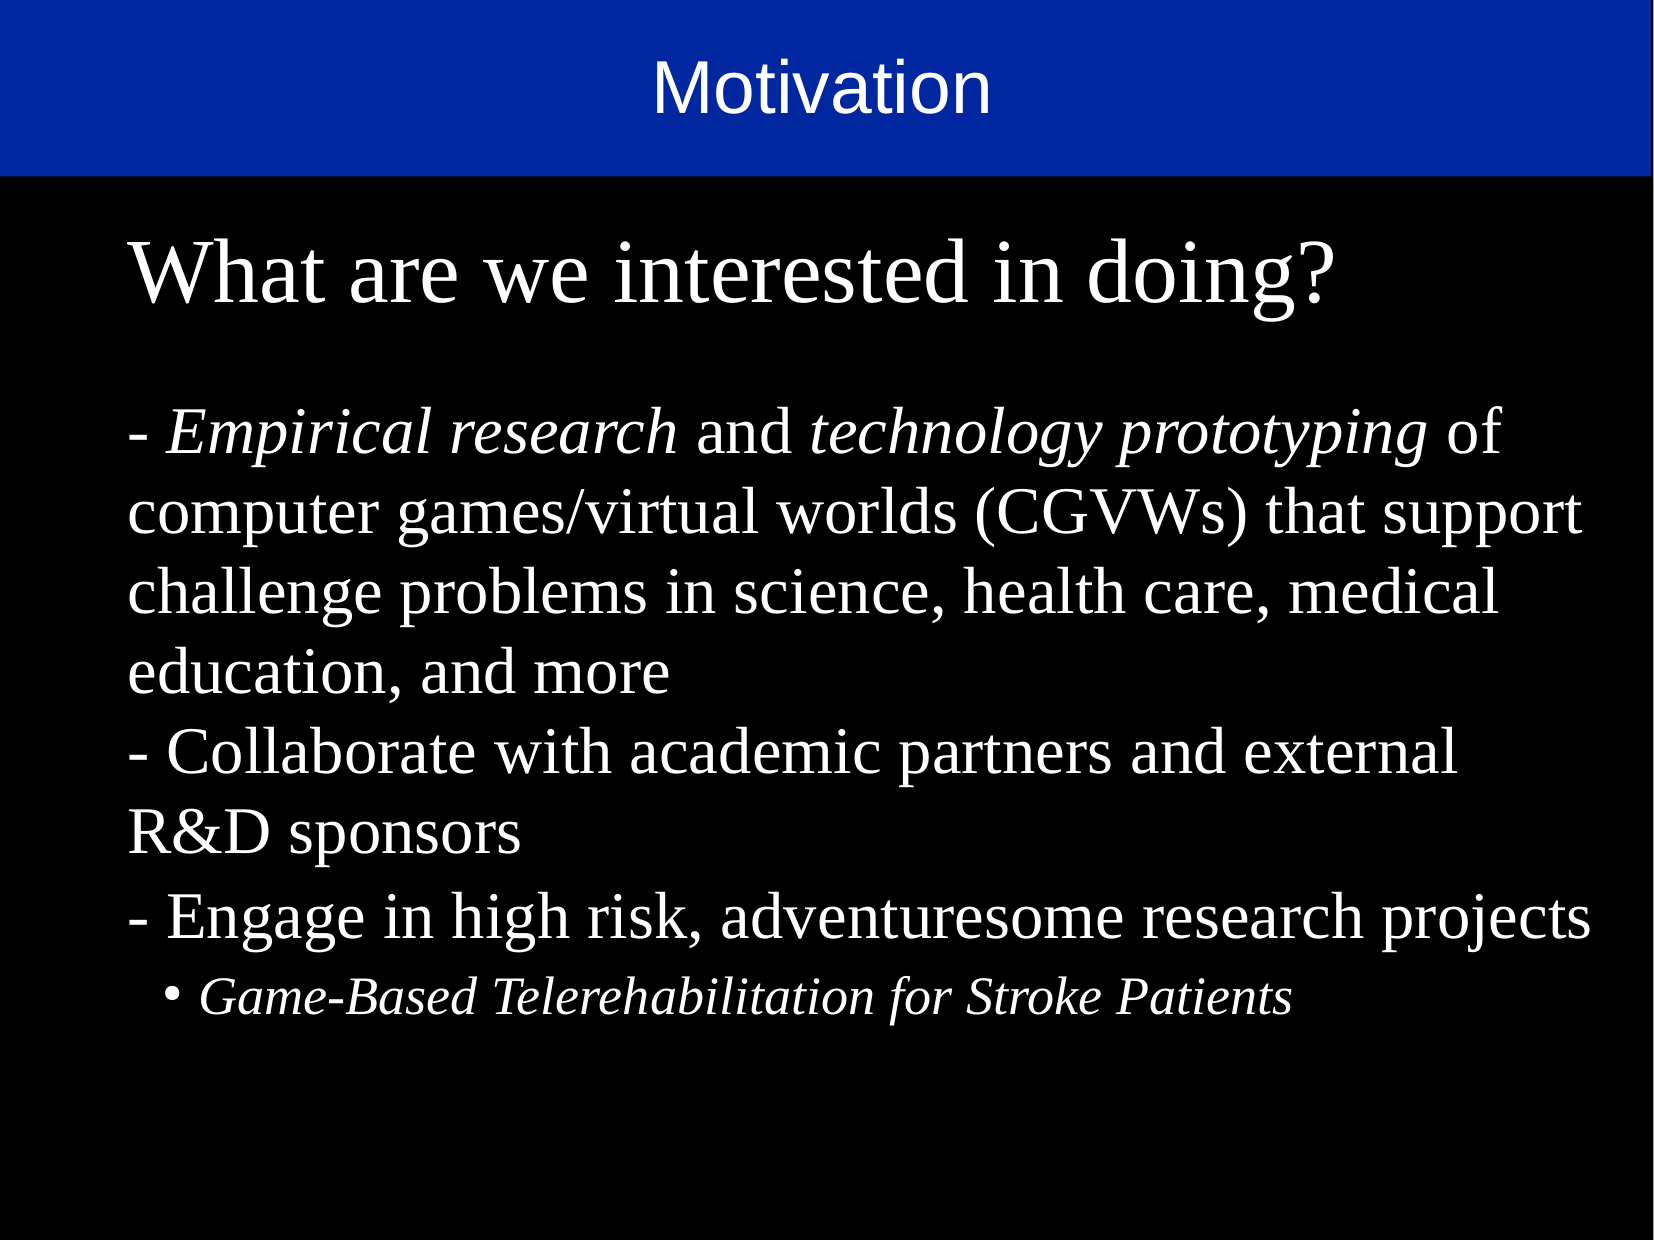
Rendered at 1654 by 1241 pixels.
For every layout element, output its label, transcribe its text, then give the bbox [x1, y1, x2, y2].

text_box What are we interested in doing? - Empirical research and technology prototyping of computer games/virtual worlds (CGVWs) that support challenge problems in science, health care, medical education, and more - Collaborate with academic partners and external R&D sponsors - Engage in high risk, adventuresome research projects Game-Based Telerehabilitation for Stroke Patients [112, 195, 1621, 1088]
text_box Motivation [629, 37, 1015, 150]
